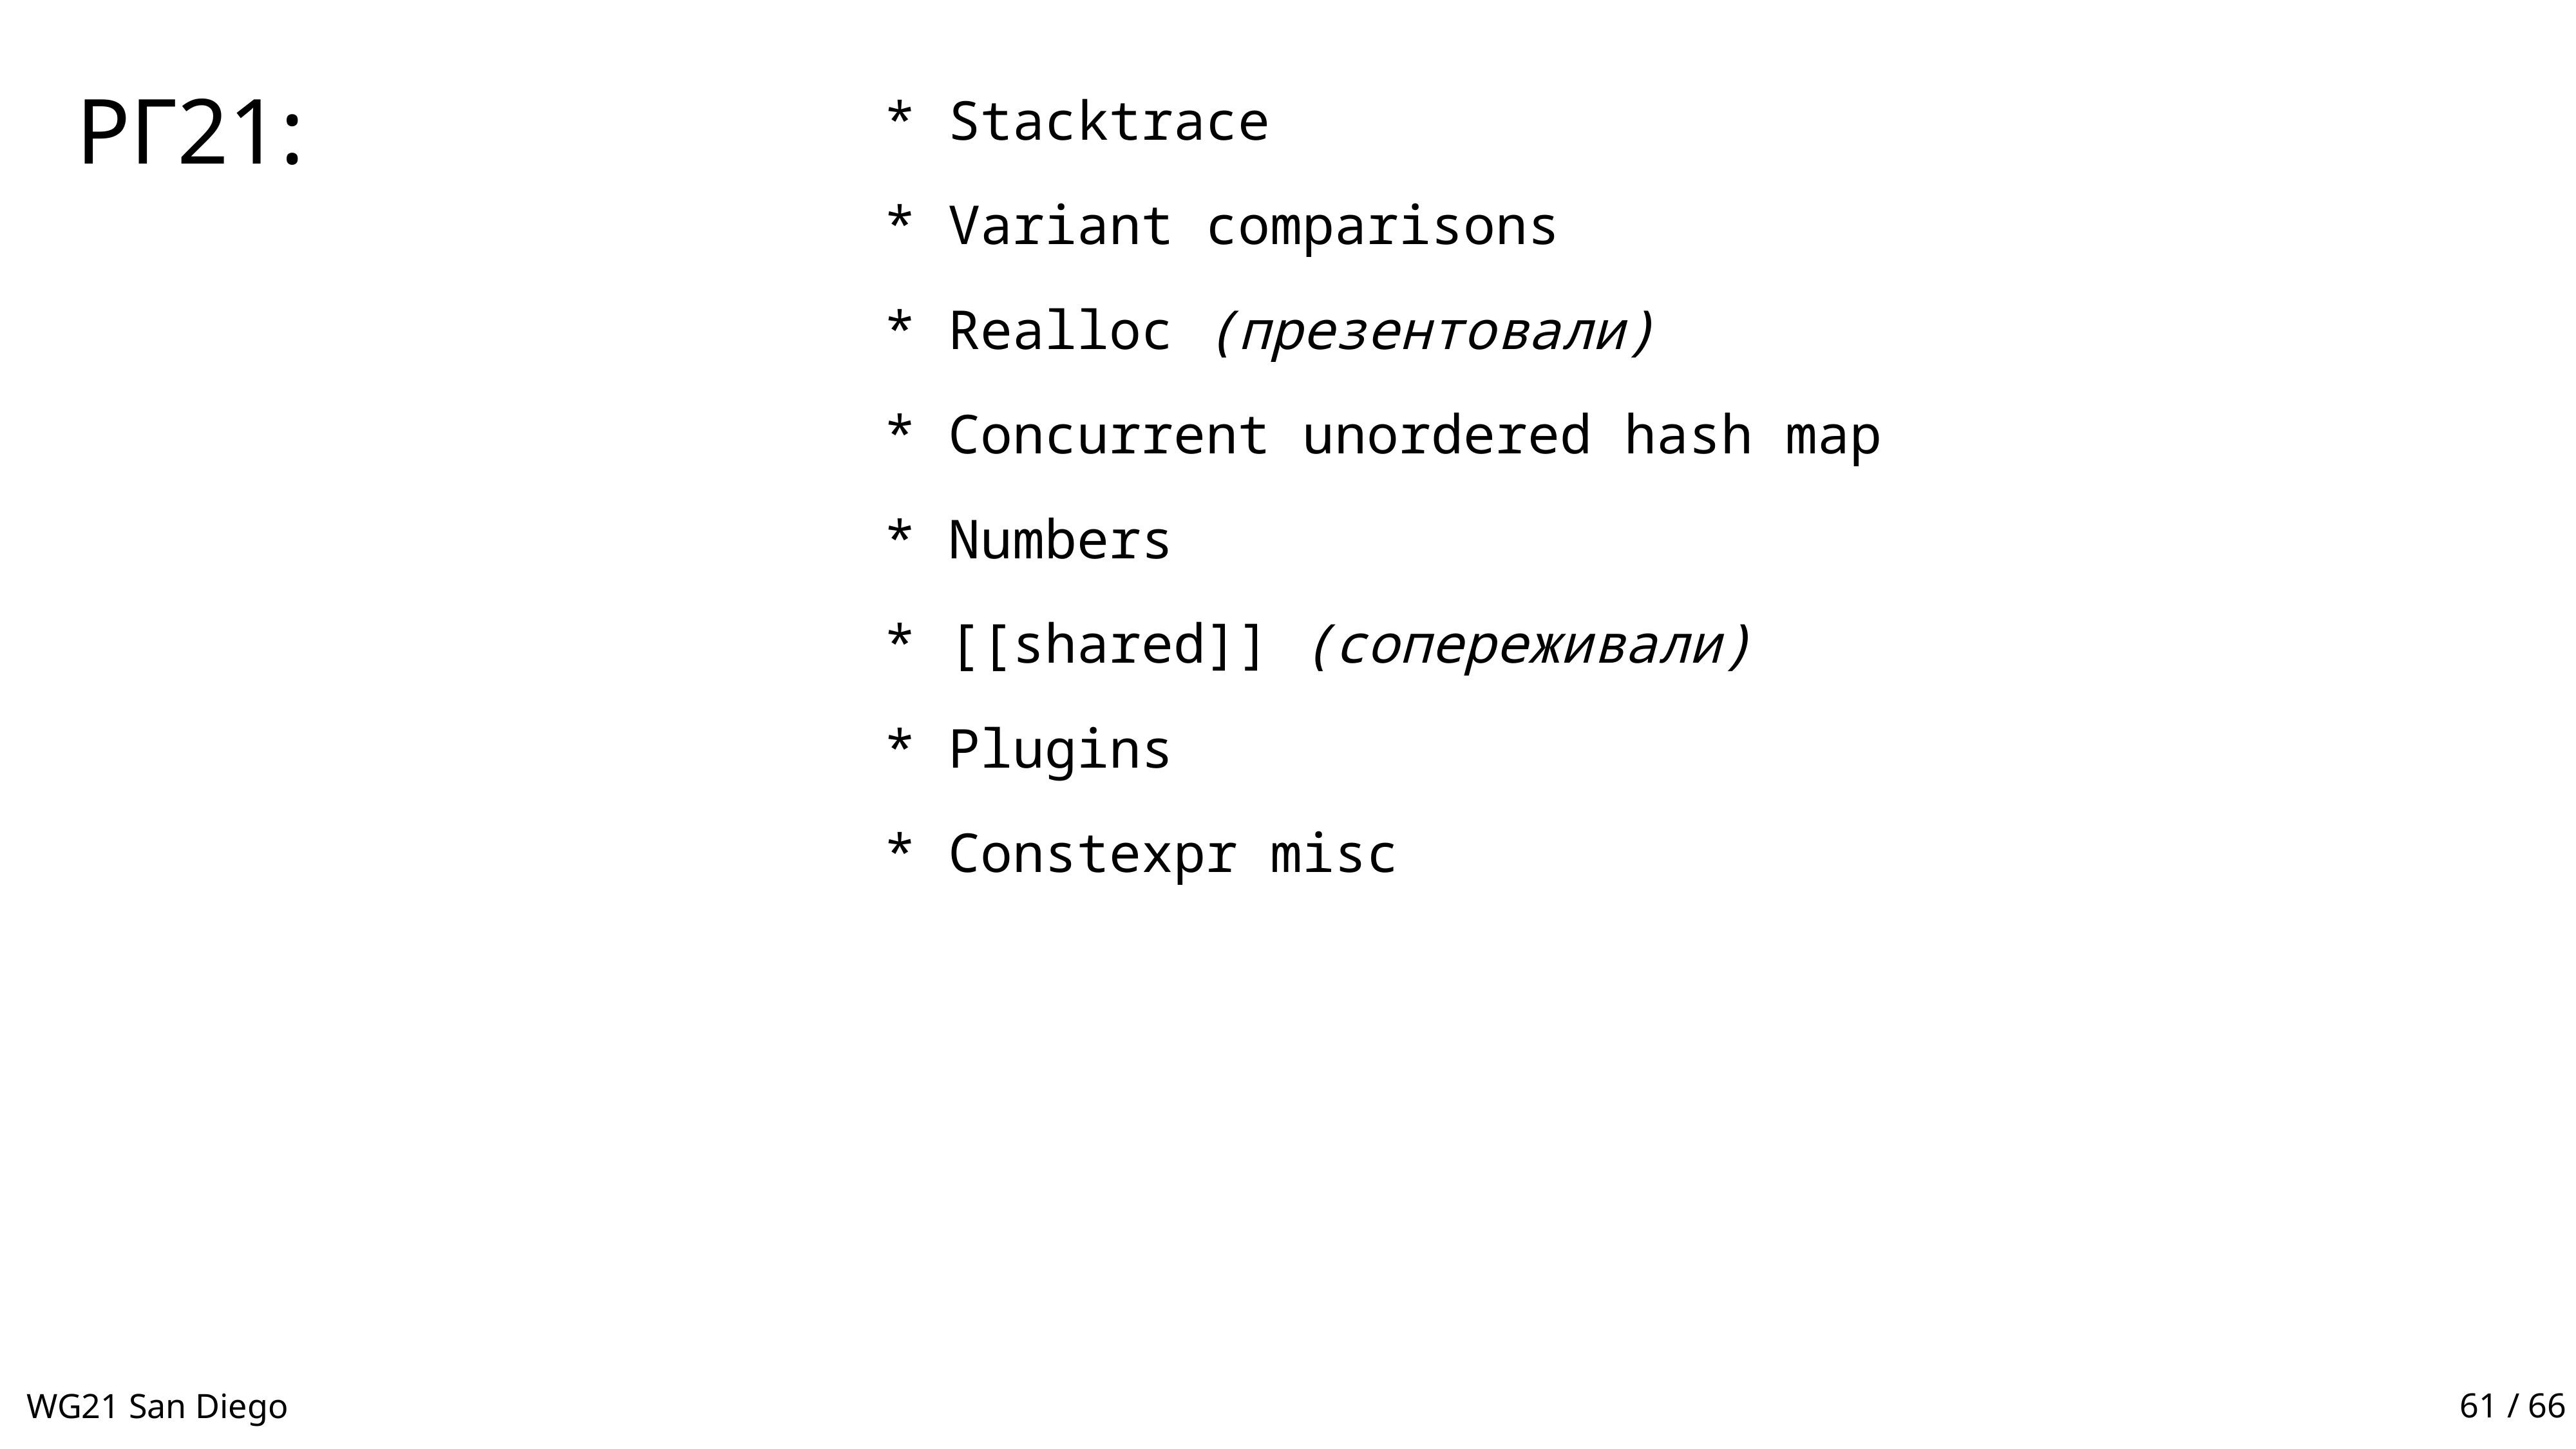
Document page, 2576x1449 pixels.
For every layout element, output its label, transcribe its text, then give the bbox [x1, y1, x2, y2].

title РГ21: [66, 81, 802, 486]
list WG21 San Diego [17, 1376, 1114, 1431]
list * Stacktrace * Variant comparisons * Realloc (презентовали) * Concurrent unordered hash map * Numbers * [[shared]] (сопереживали) * Plugins * Constexpr misc [875, 81, 2460, 1249]
list <number> / 66 [1479, 1376, 2576, 1431]
